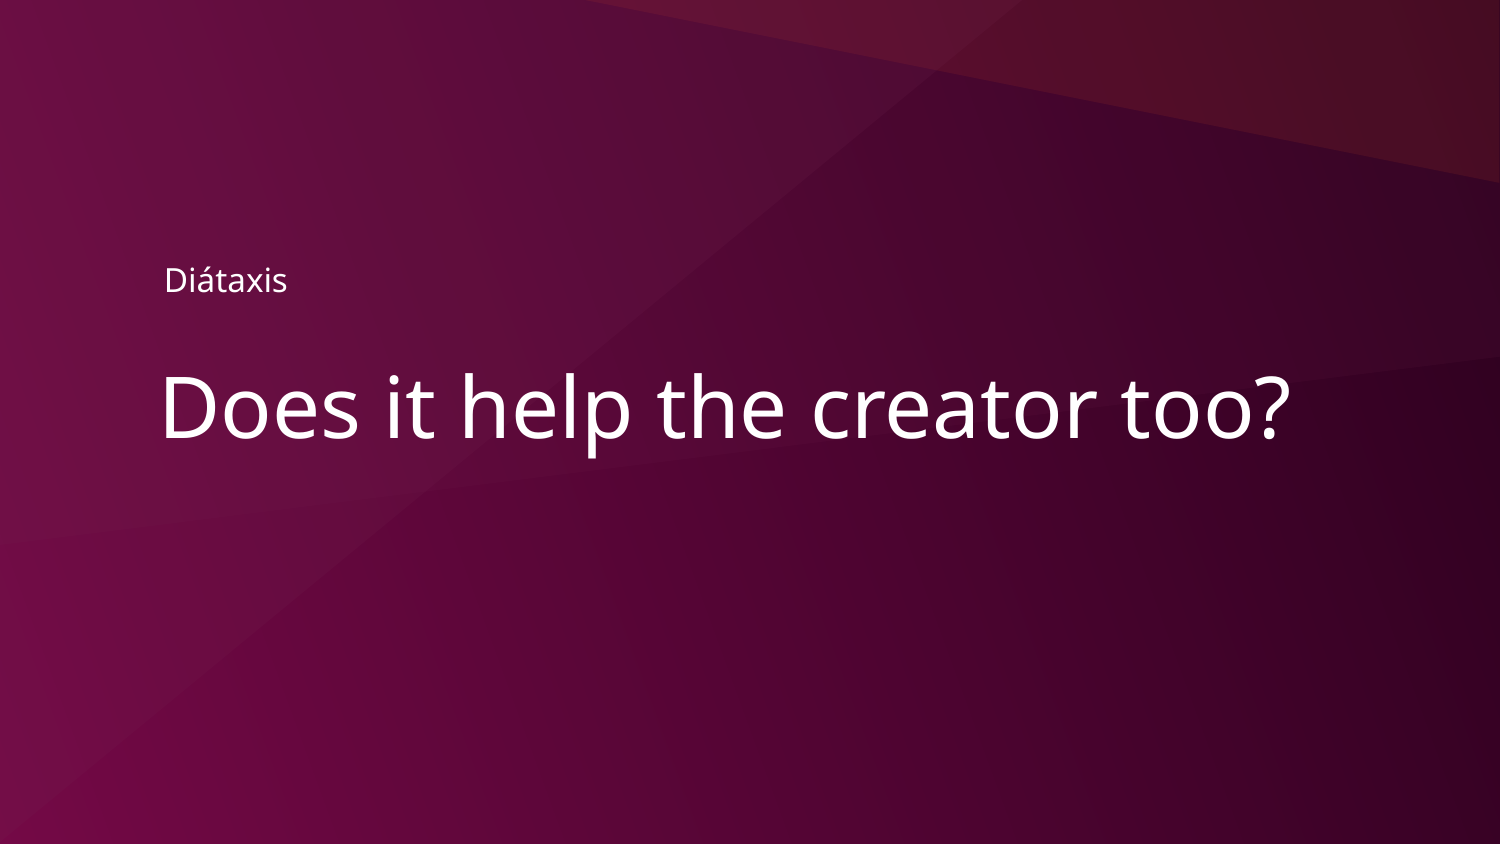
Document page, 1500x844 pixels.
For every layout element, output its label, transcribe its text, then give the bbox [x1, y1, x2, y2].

subtitle Diátaxis [163, 259, 940, 324]
title Does it help the creator too? [158, 352, 1378, 607]
